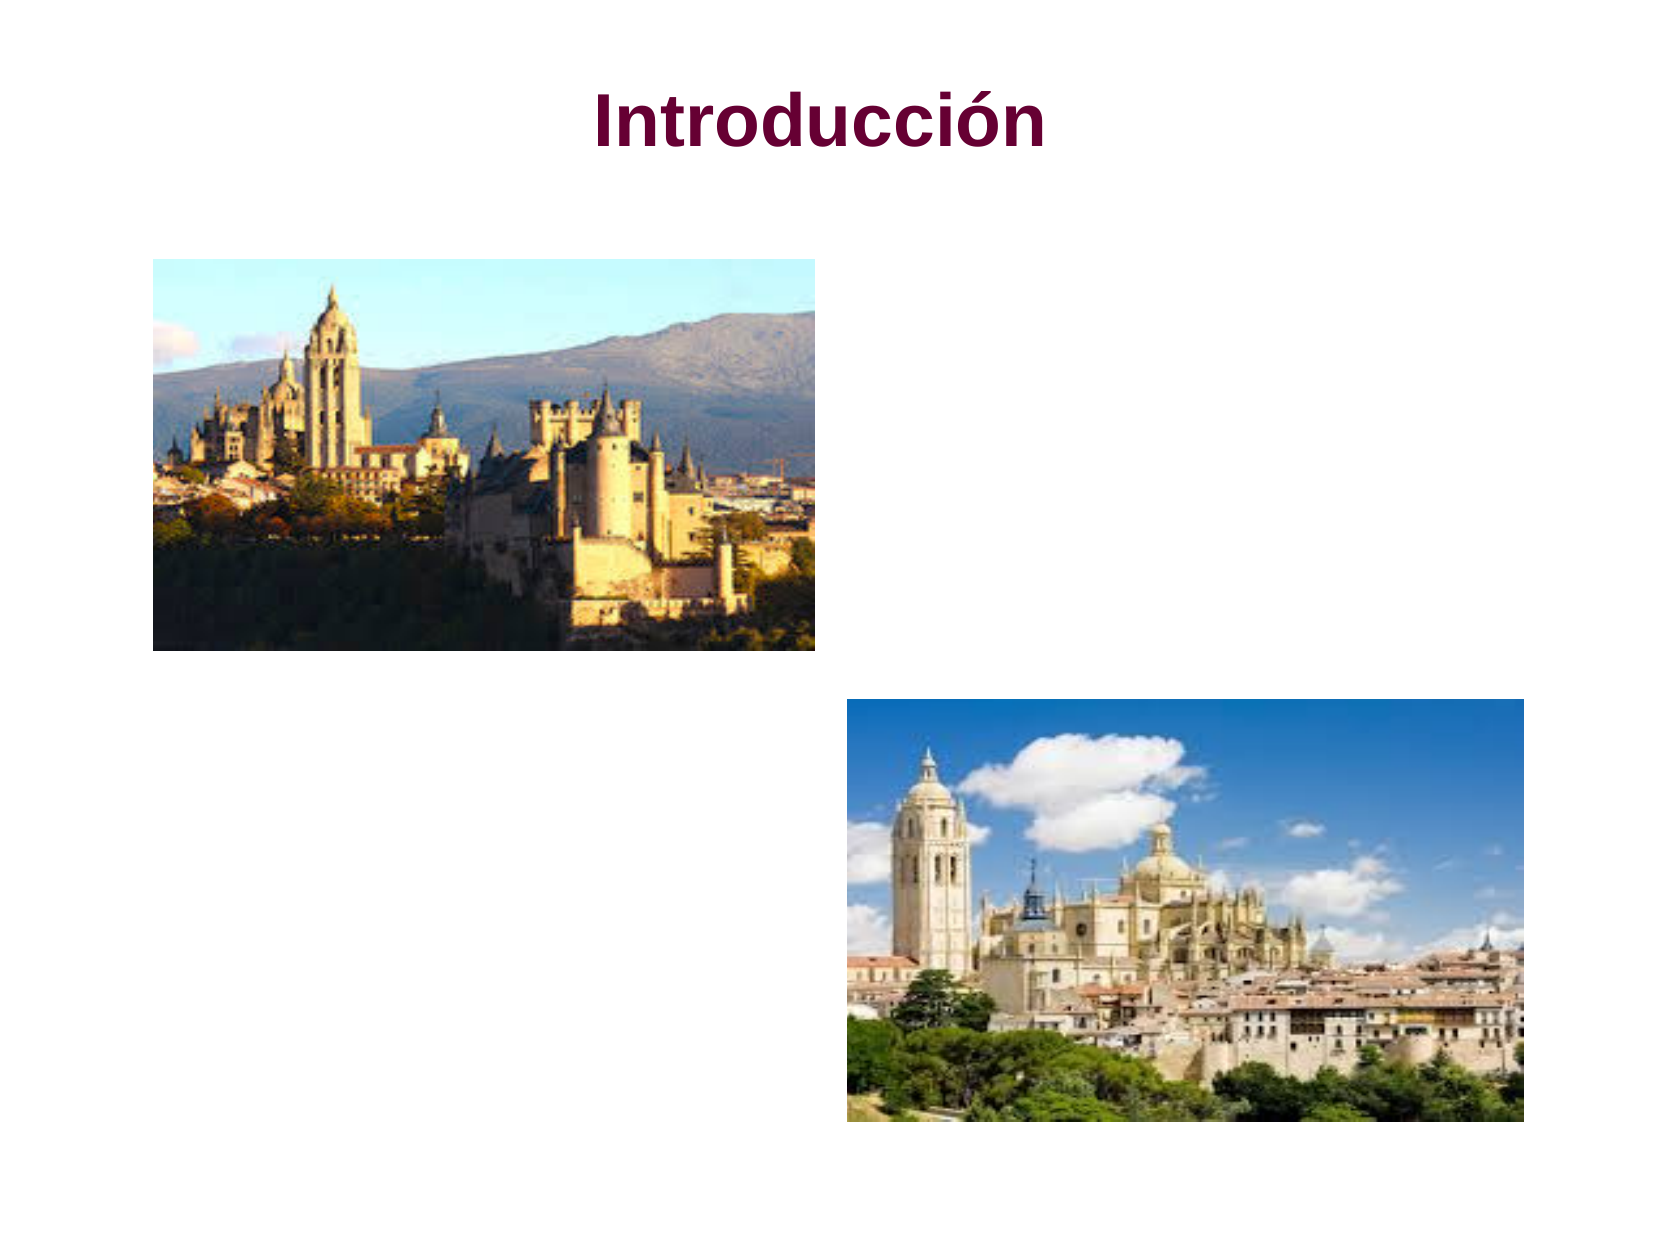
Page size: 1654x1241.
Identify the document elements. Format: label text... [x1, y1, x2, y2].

text_box Introducción [94, 70, 1548, 170]
title [94, 52, 1583, 260]
picture [153, 259, 815, 651]
picture [847, 699, 1524, 1123]
